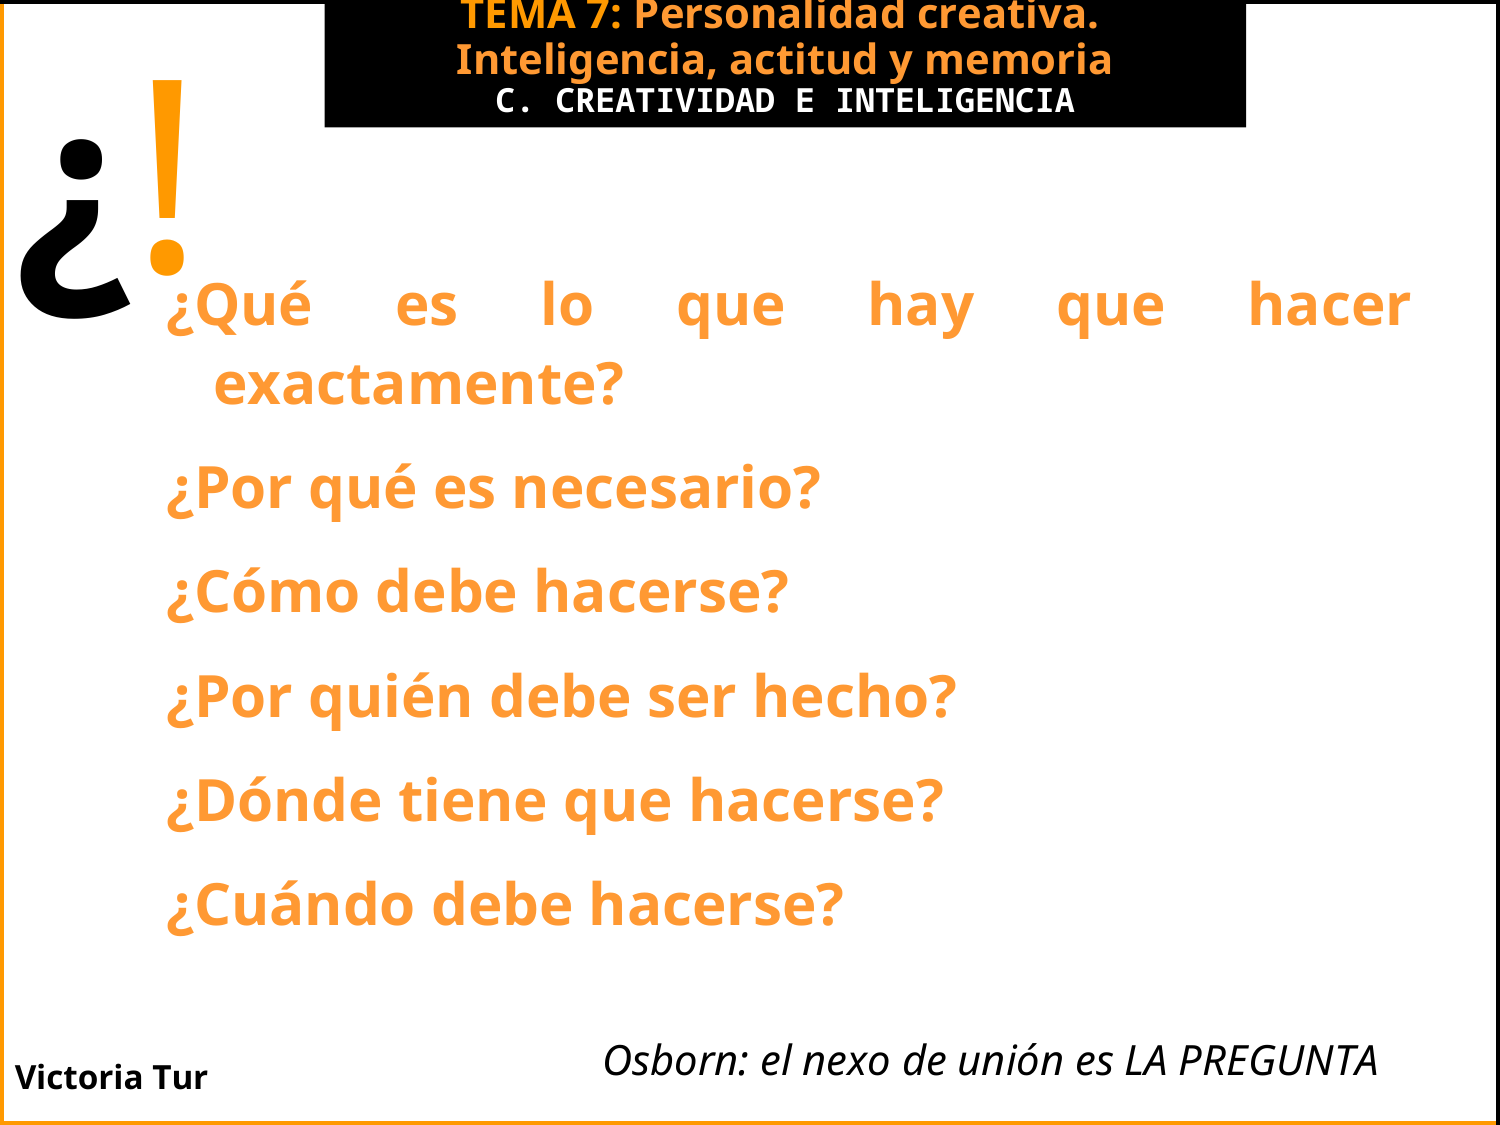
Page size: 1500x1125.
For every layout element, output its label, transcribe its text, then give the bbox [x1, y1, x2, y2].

list ¿Qué es lo que hay que hacer exactamente? ¿Por qué es necesario? ¿Cómo debe hacerse? ¿Por quién debe ser hecho? ¿Dónde tiene que hacerse? ¿Cuándo debe hacerse? [76, 255, 1427, 1012]
text_box Osborn: el nexo de unión es LA PREGUNTA [587, 1023, 1395, 1096]
